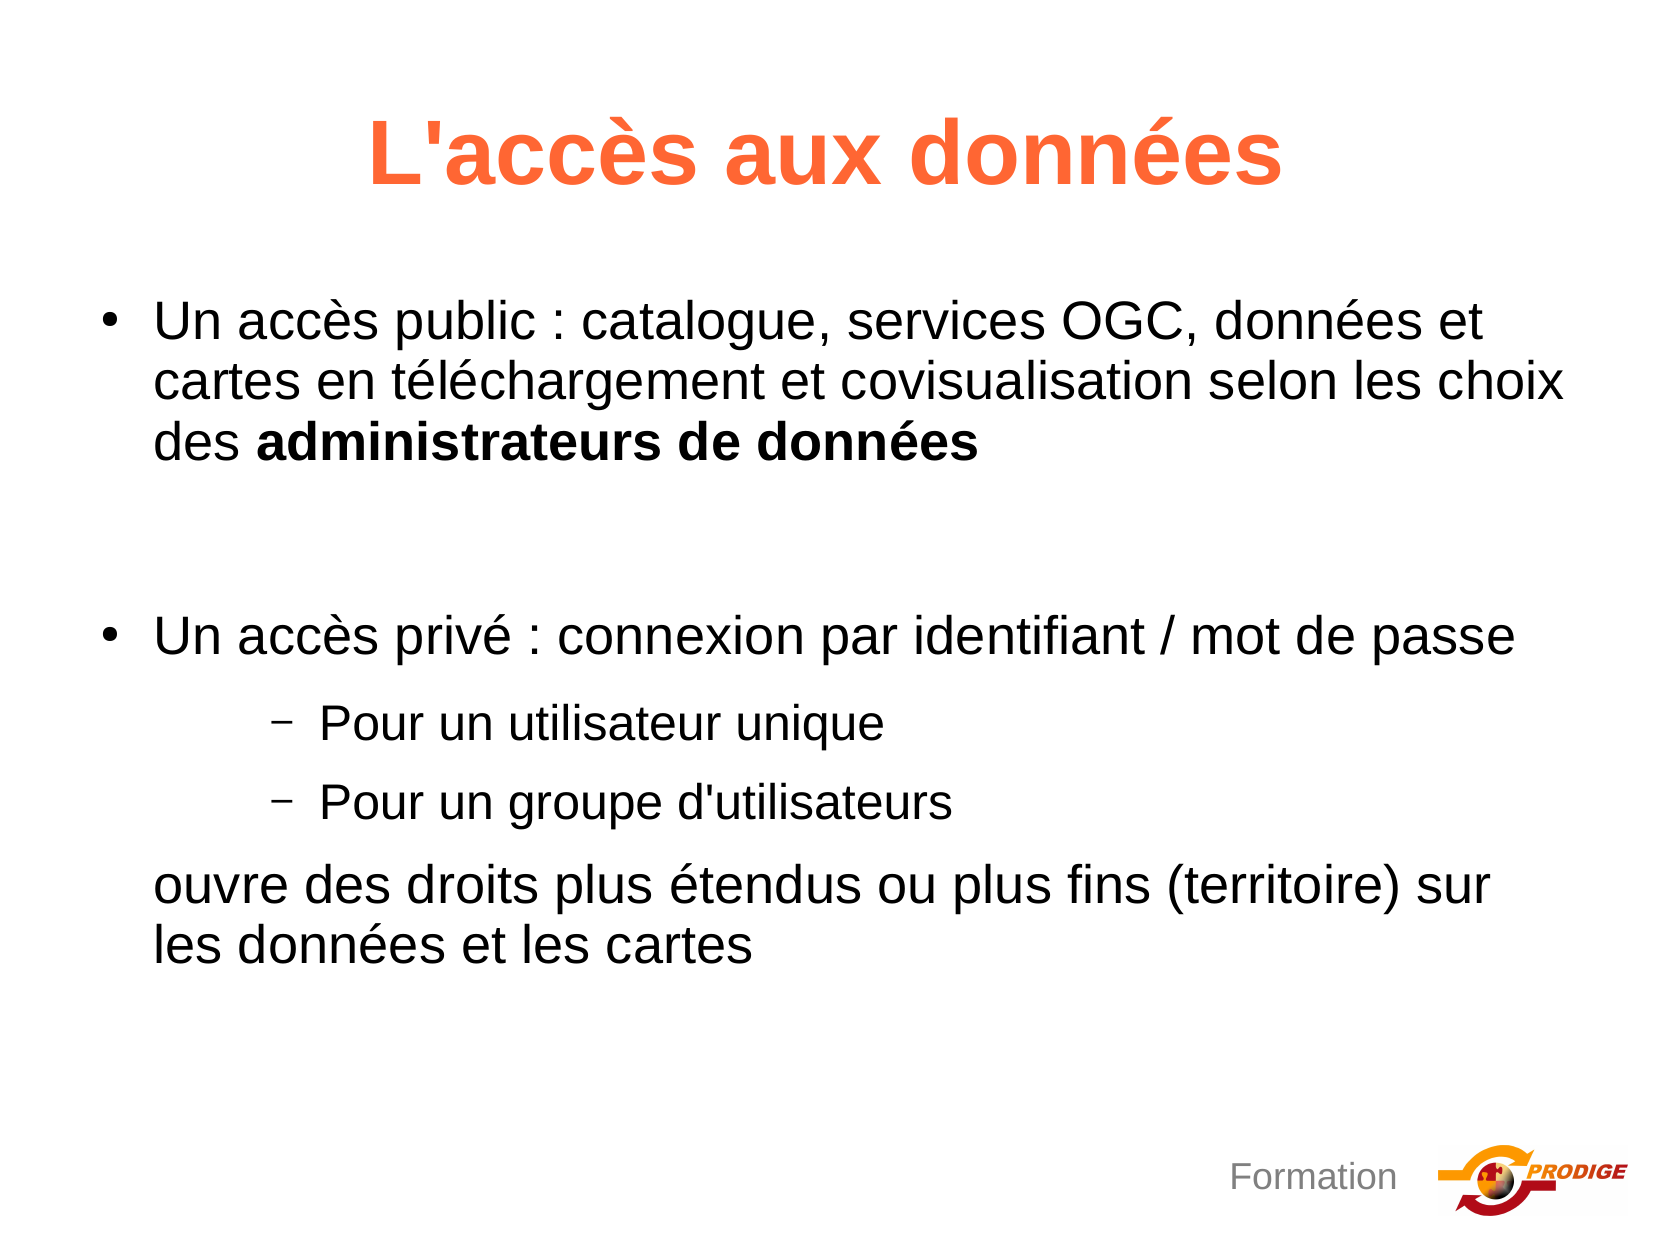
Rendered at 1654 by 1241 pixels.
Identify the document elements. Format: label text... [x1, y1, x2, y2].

picture [1438, 1145, 1628, 1216]
list Un accès public : catalogue, services OGC, données et cartes en téléchargement et covisualisation selon les choix des administrateurs de données Un accès privé : connexion par identifiant / mot de passe Pour un utilisateur unique Pour un groupe d'utilisateurs ouvre des droits plus étendus ou plus fins (territoire) sur les données et les cartes [82, 290, 1571, 1109]
title L'accès aux données [82, 49, 1571, 257]
